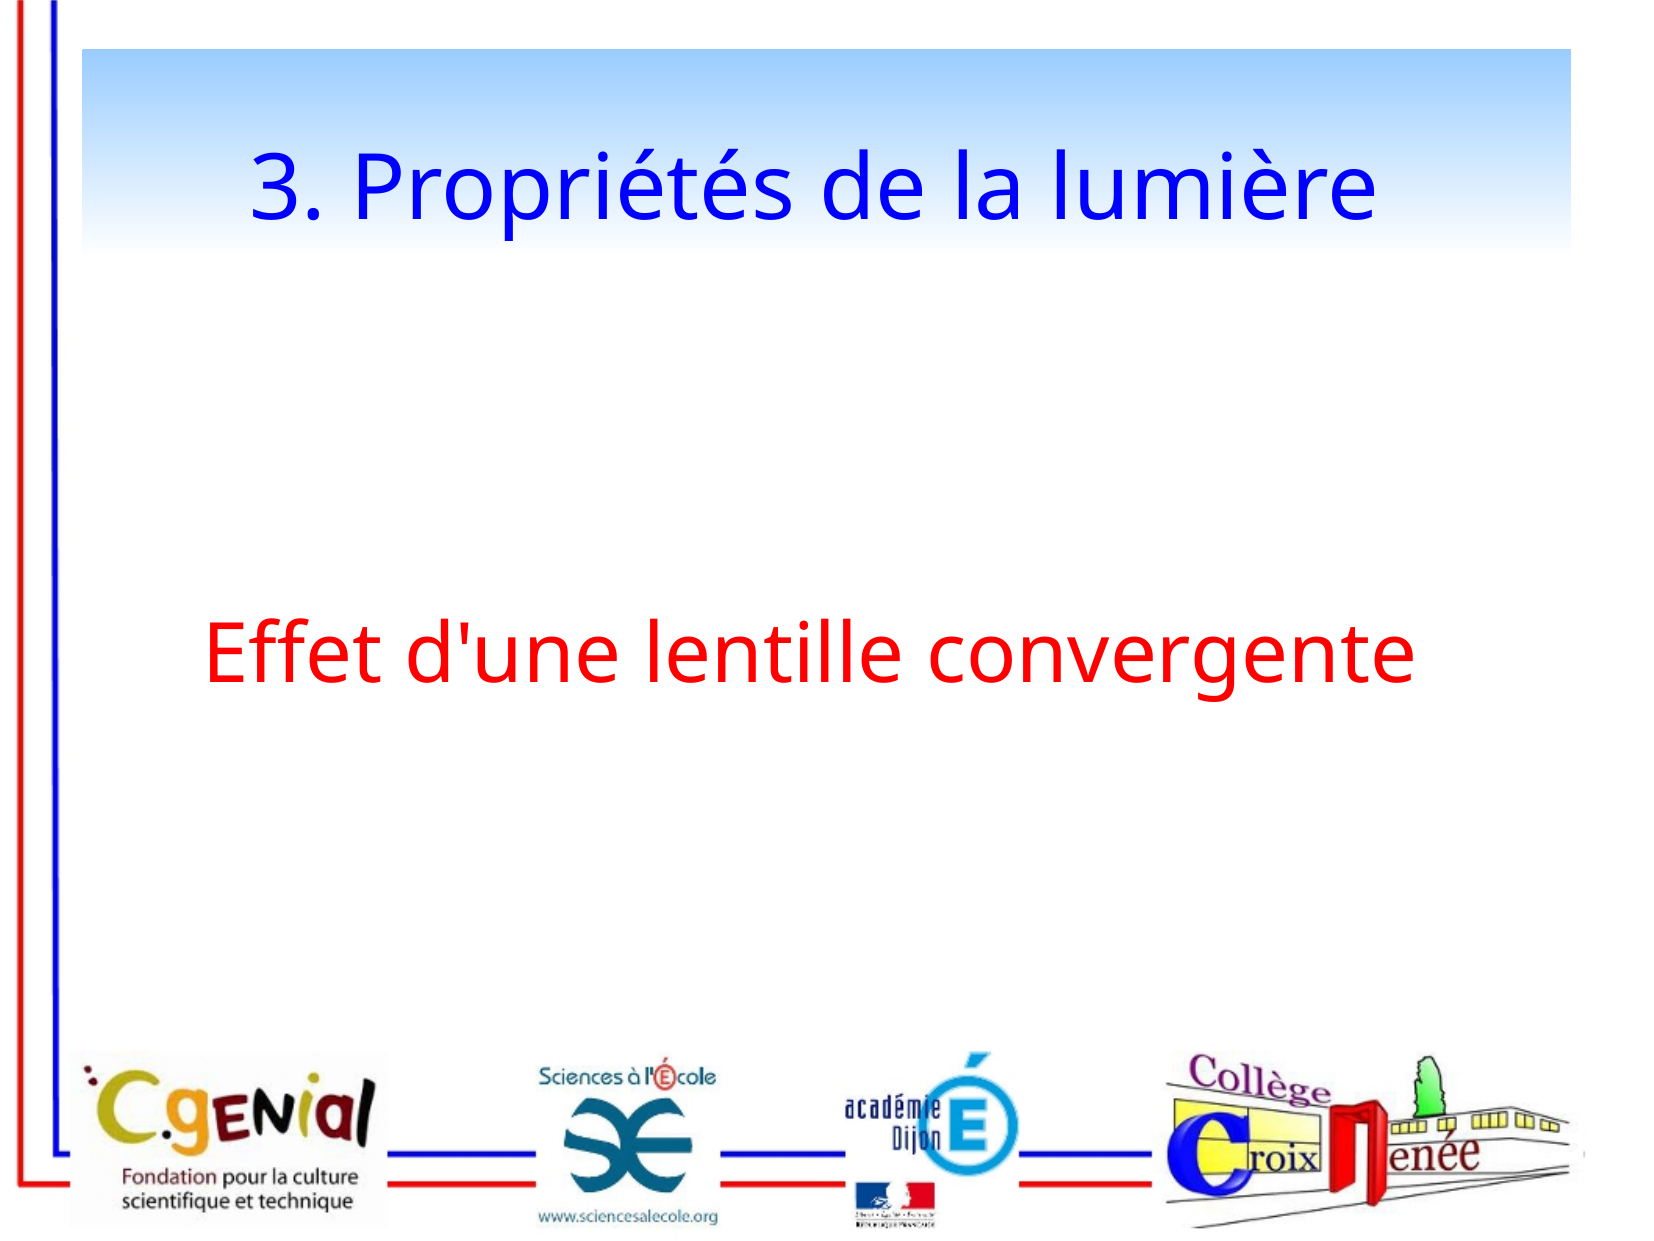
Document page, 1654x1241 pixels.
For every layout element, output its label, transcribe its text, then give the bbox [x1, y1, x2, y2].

subtitle Effet d'une lentille convergente [82, 290, 1538, 1010]
title 3. Propriétés de la lumière [82, 49, 1571, 257]
picture [0, 0, 1654, 1241]
